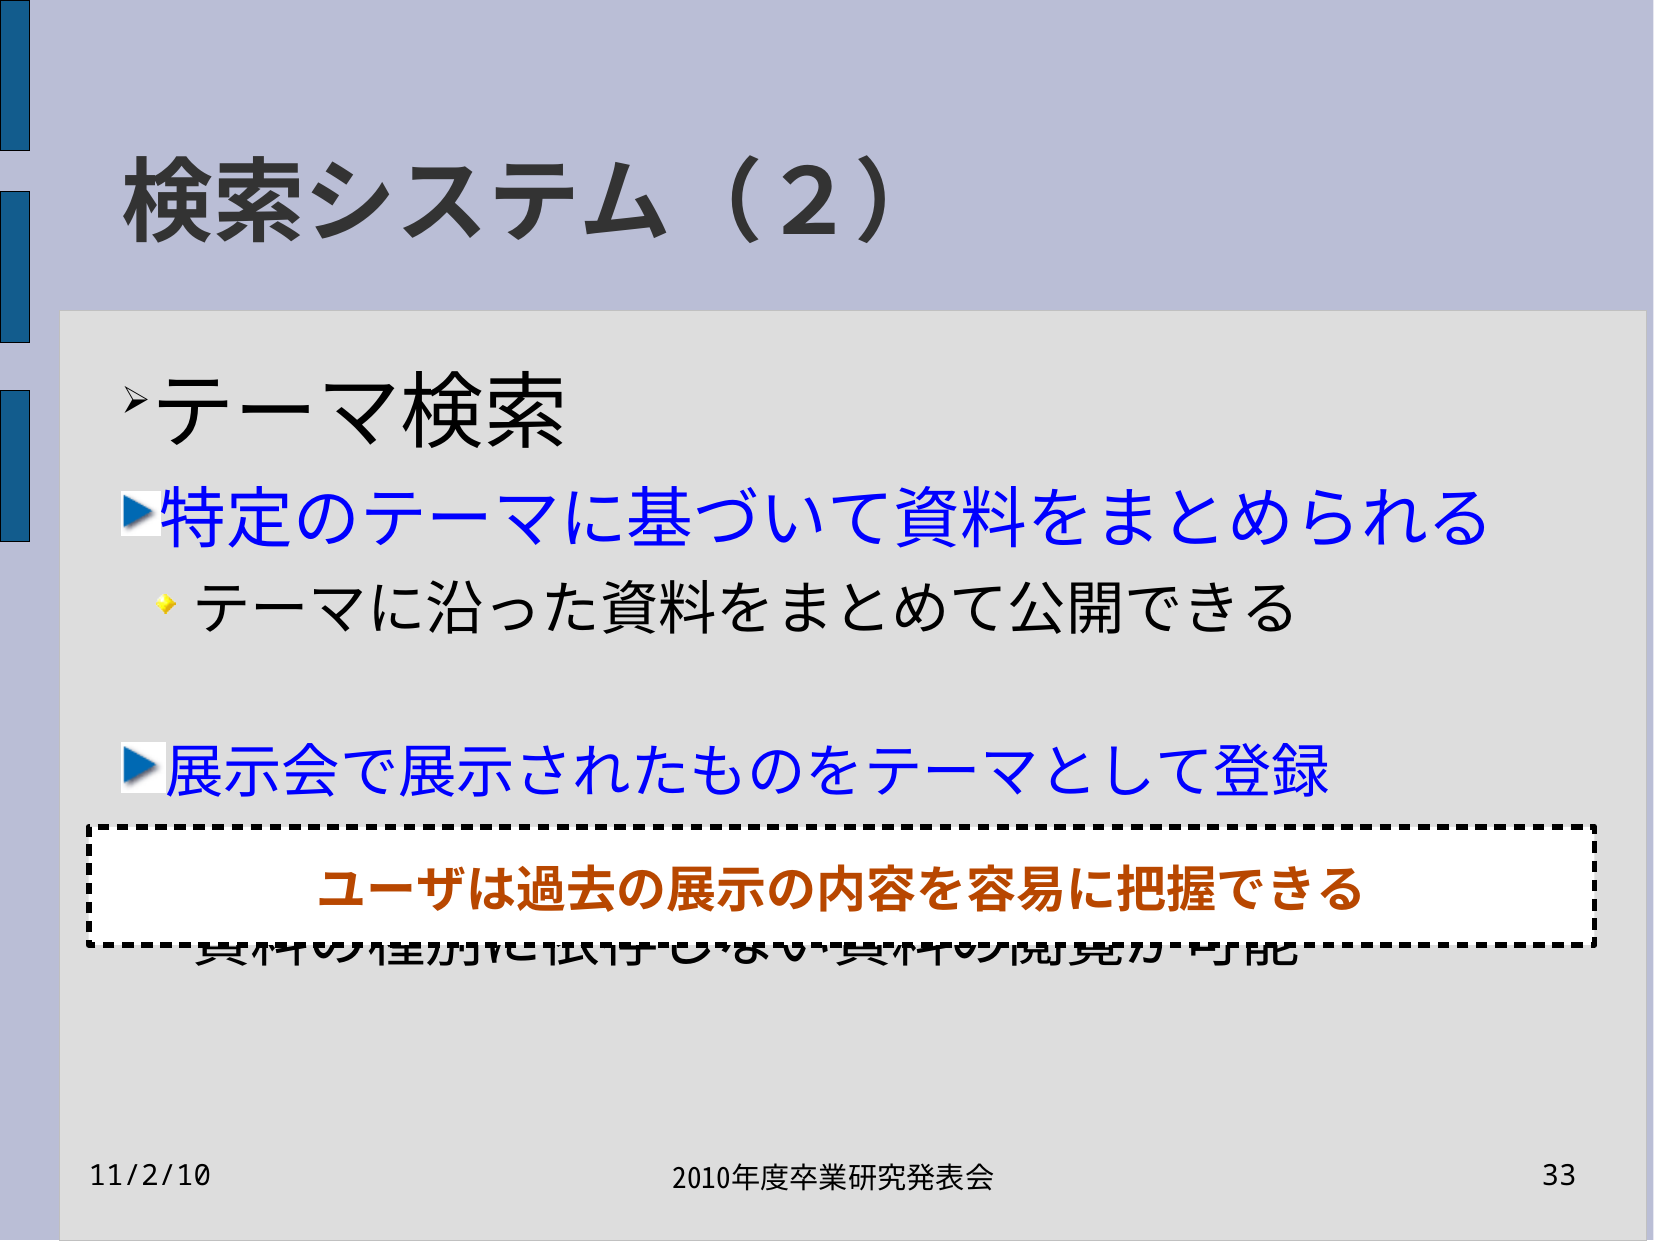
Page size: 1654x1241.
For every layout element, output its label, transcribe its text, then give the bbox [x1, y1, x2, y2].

subtitle テーマ検索 特定のテーマに基づいて資料をまとめられる テーマに沿った資料をまとめて公開できる 展示会で展示されたものをテーマとして登録 過去の展示会の資料の閲覧 資料の種別に依存しない資料の閲覧が可能 [121, 945, 1534, 1164]
subtitle テーマ検索 特定のテーマに基づいて資料をまとめられる テーマに沿った資料をまとめて公開できる 展示会で展示されたものをテーマとして登録 過去の展示会の資料の閲覧 資料の種別に依存しない資料の閲覧が可能 [121, 344, 1534, 826]
title 検索システム（２） [121, 91, 1534, 299]
text_box ユーザは過去の展示の内容を容易に把握できる [88, 826, 1595, 945]
